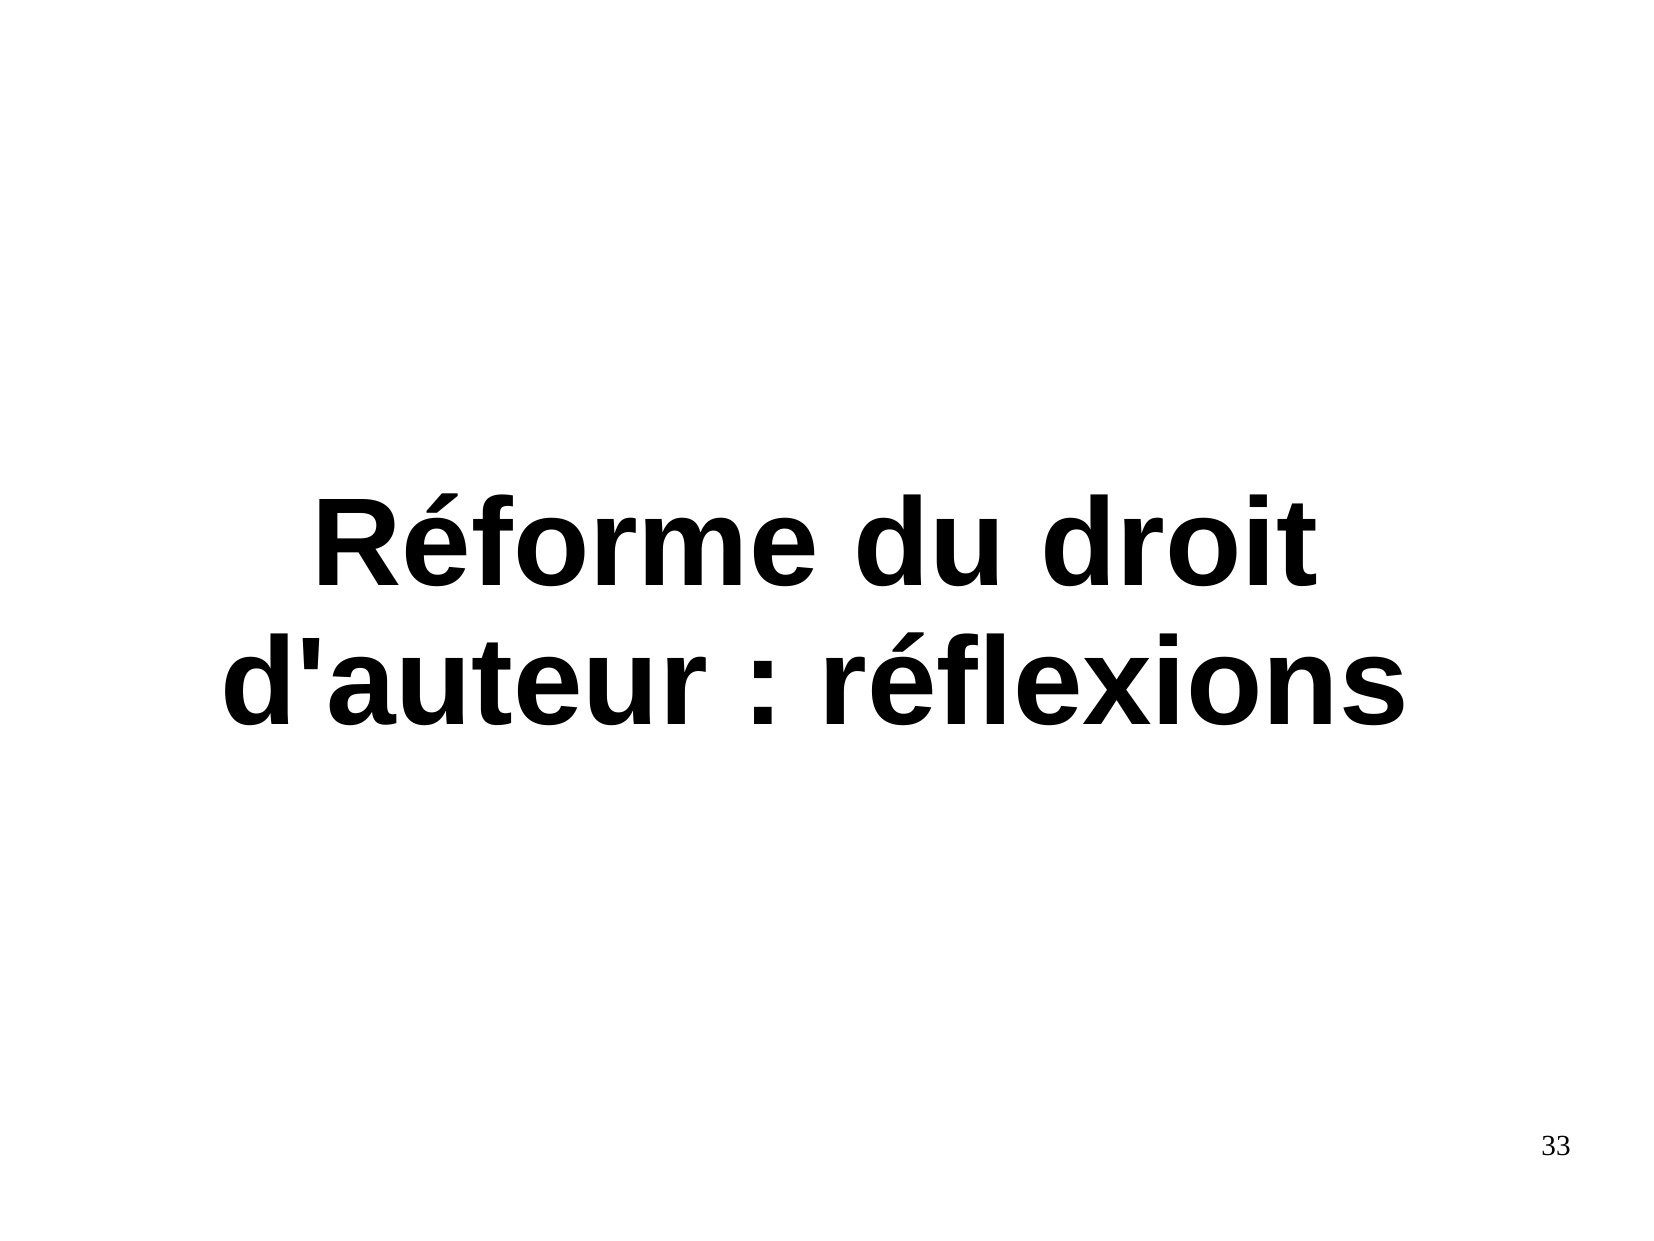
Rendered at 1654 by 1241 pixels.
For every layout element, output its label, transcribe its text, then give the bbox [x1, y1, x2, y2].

title Réforme du droit d'auteur : réflexions [70, 471, 1560, 752]
